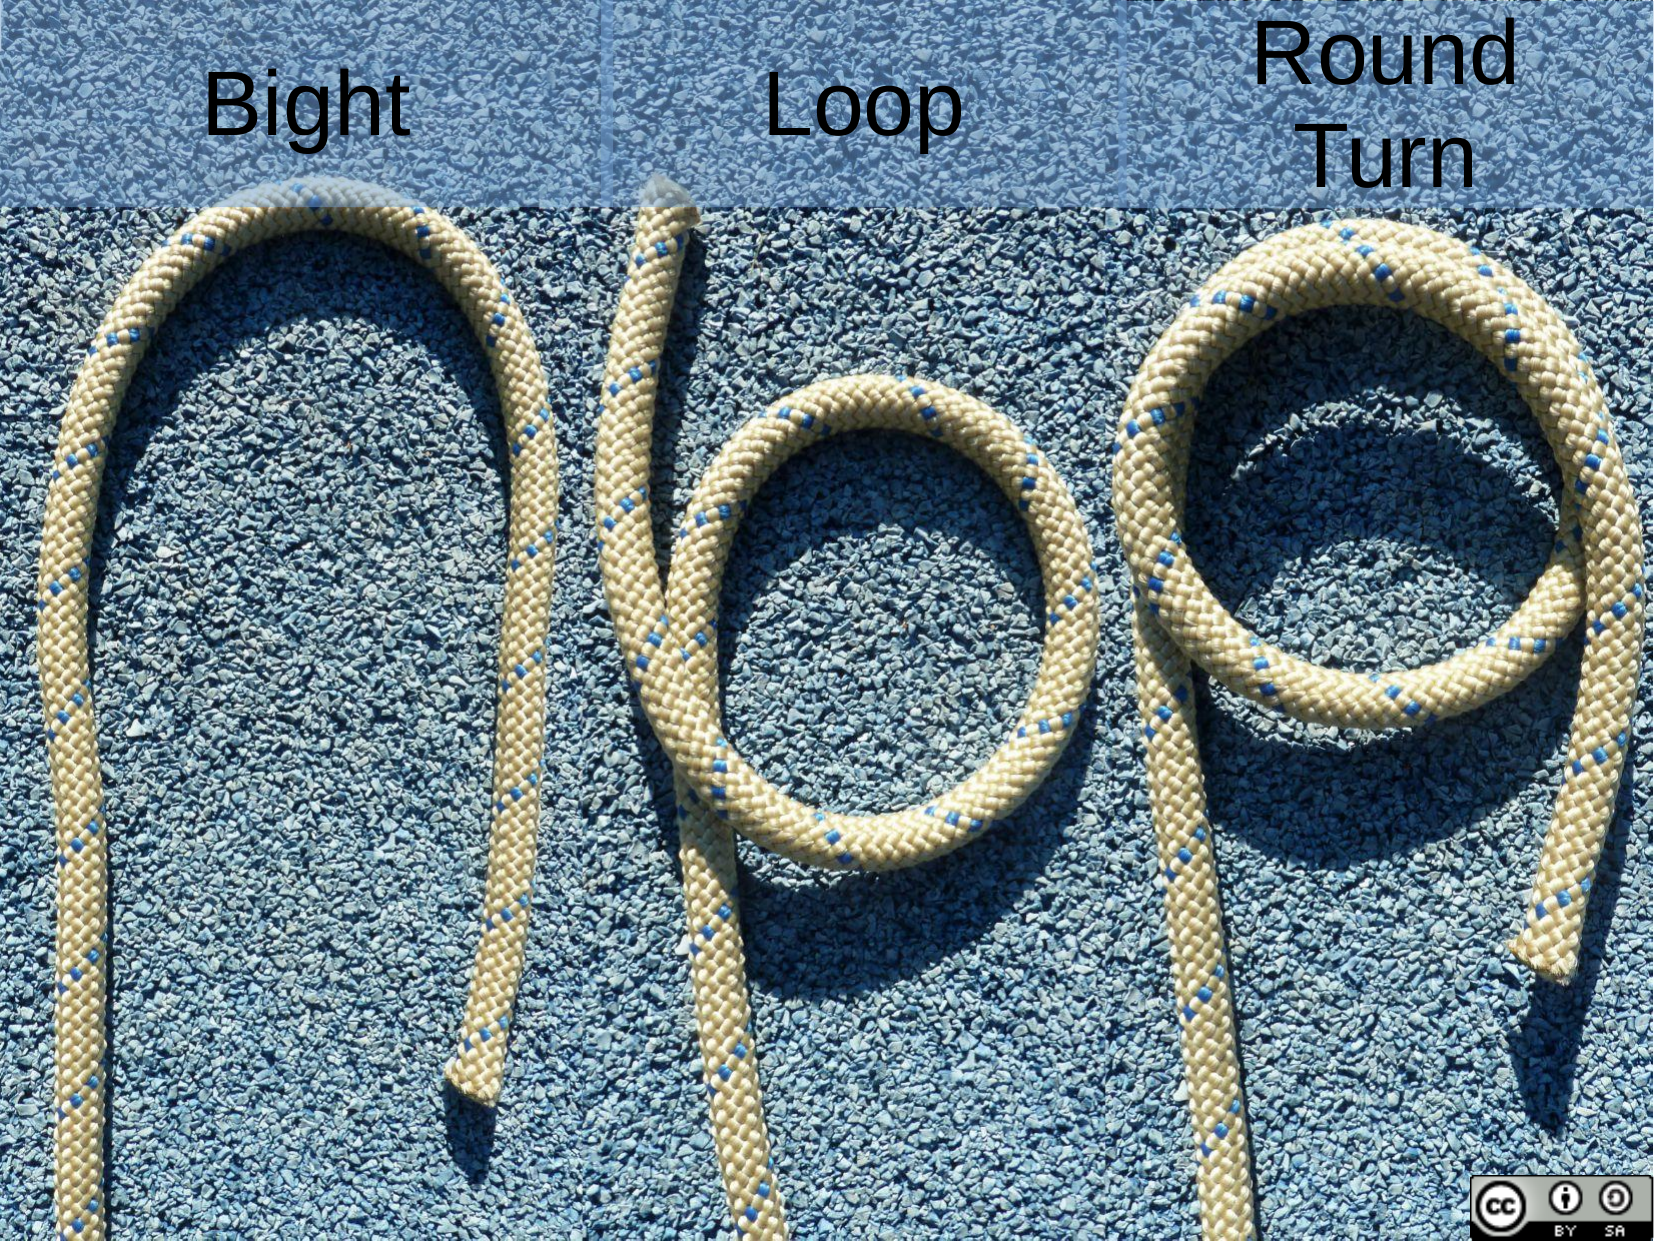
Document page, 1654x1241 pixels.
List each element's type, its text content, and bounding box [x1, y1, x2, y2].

picture [0, 208, 1654, 1241]
title Round Turn [1118, 1, 1654, 209]
title Loop [601, 0, 1127, 208]
title Bight [0, 0, 601, 208]
